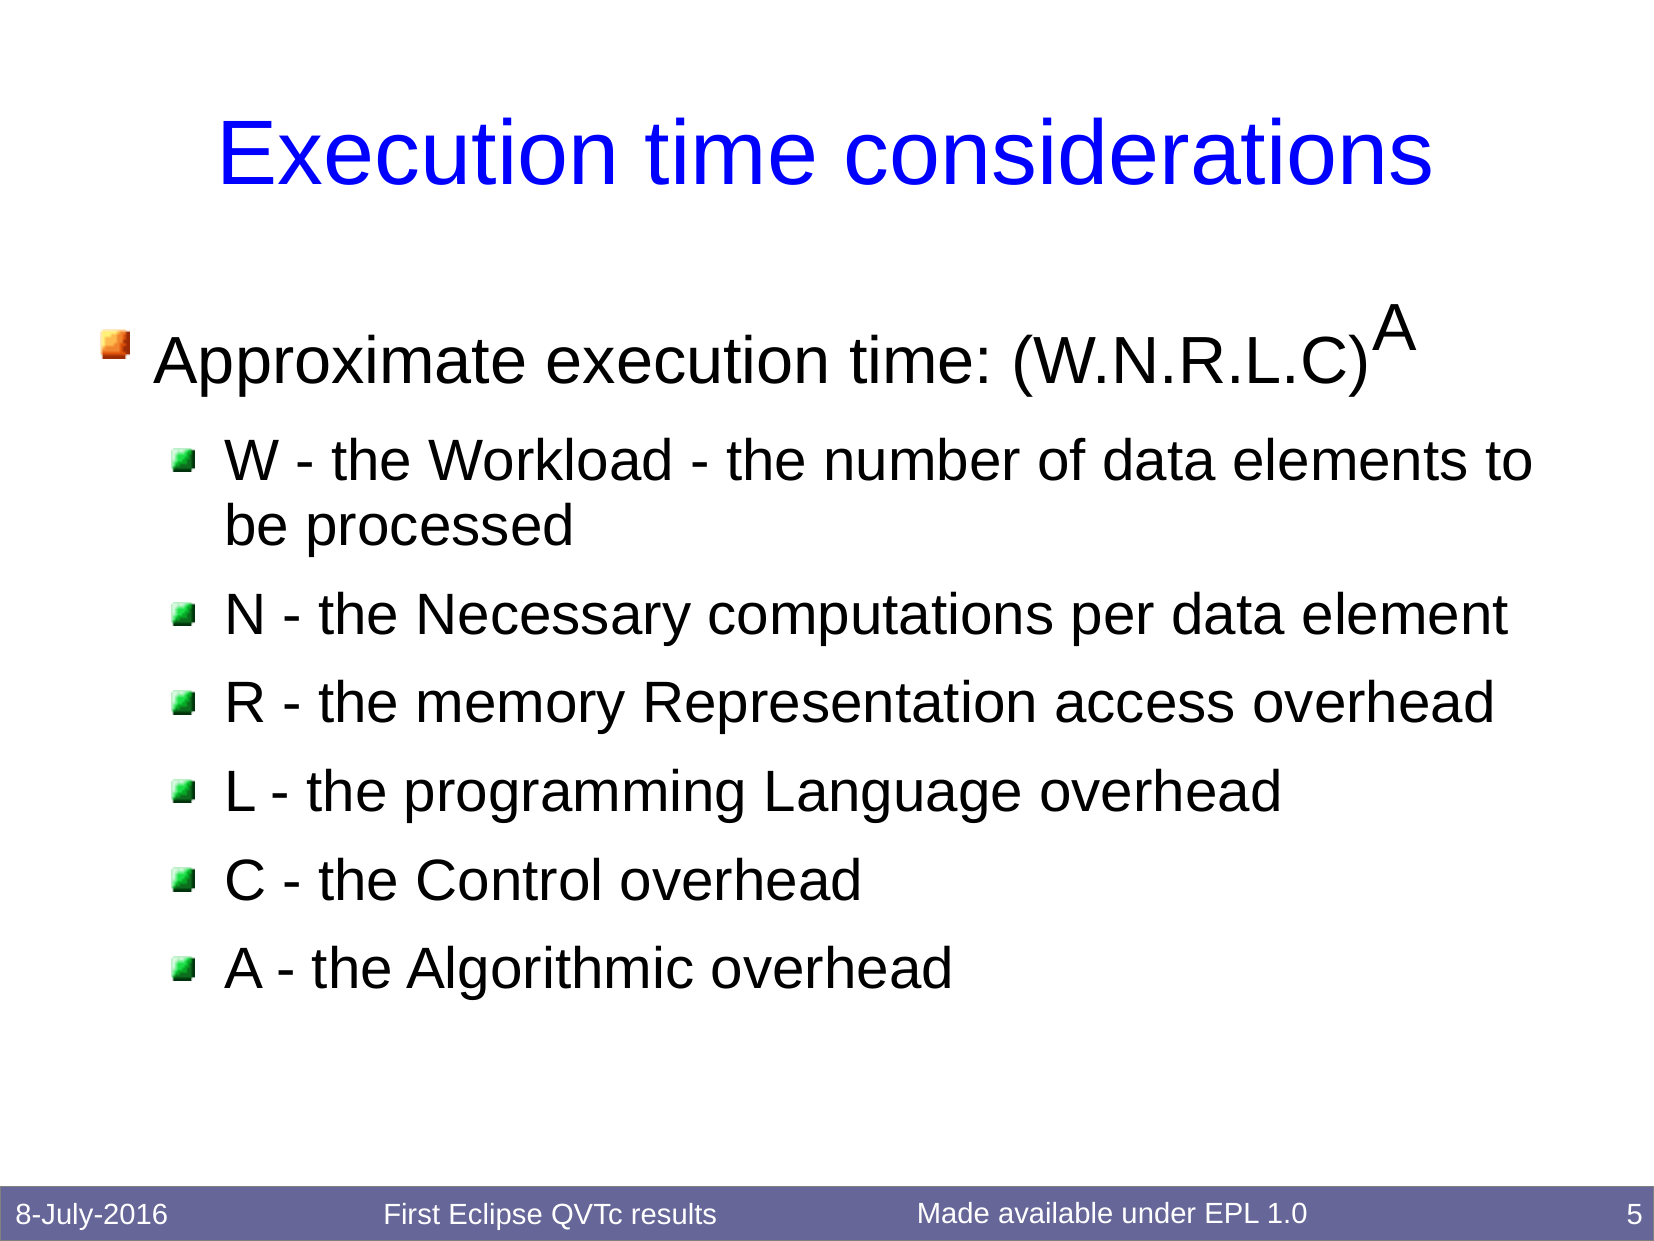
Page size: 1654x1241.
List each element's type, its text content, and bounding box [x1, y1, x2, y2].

title Execution time considerations [82, 49, 1571, 257]
list Approximate execution time: (W.N.R.L.C)A W - the Workload - the number of data elements to be processed N - the Necessary computations per data element R - the memory Representation access overhead L - the programming Language overhead C - the Control overhead A - the Algorithmic overhead [82, 290, 1571, 1109]
